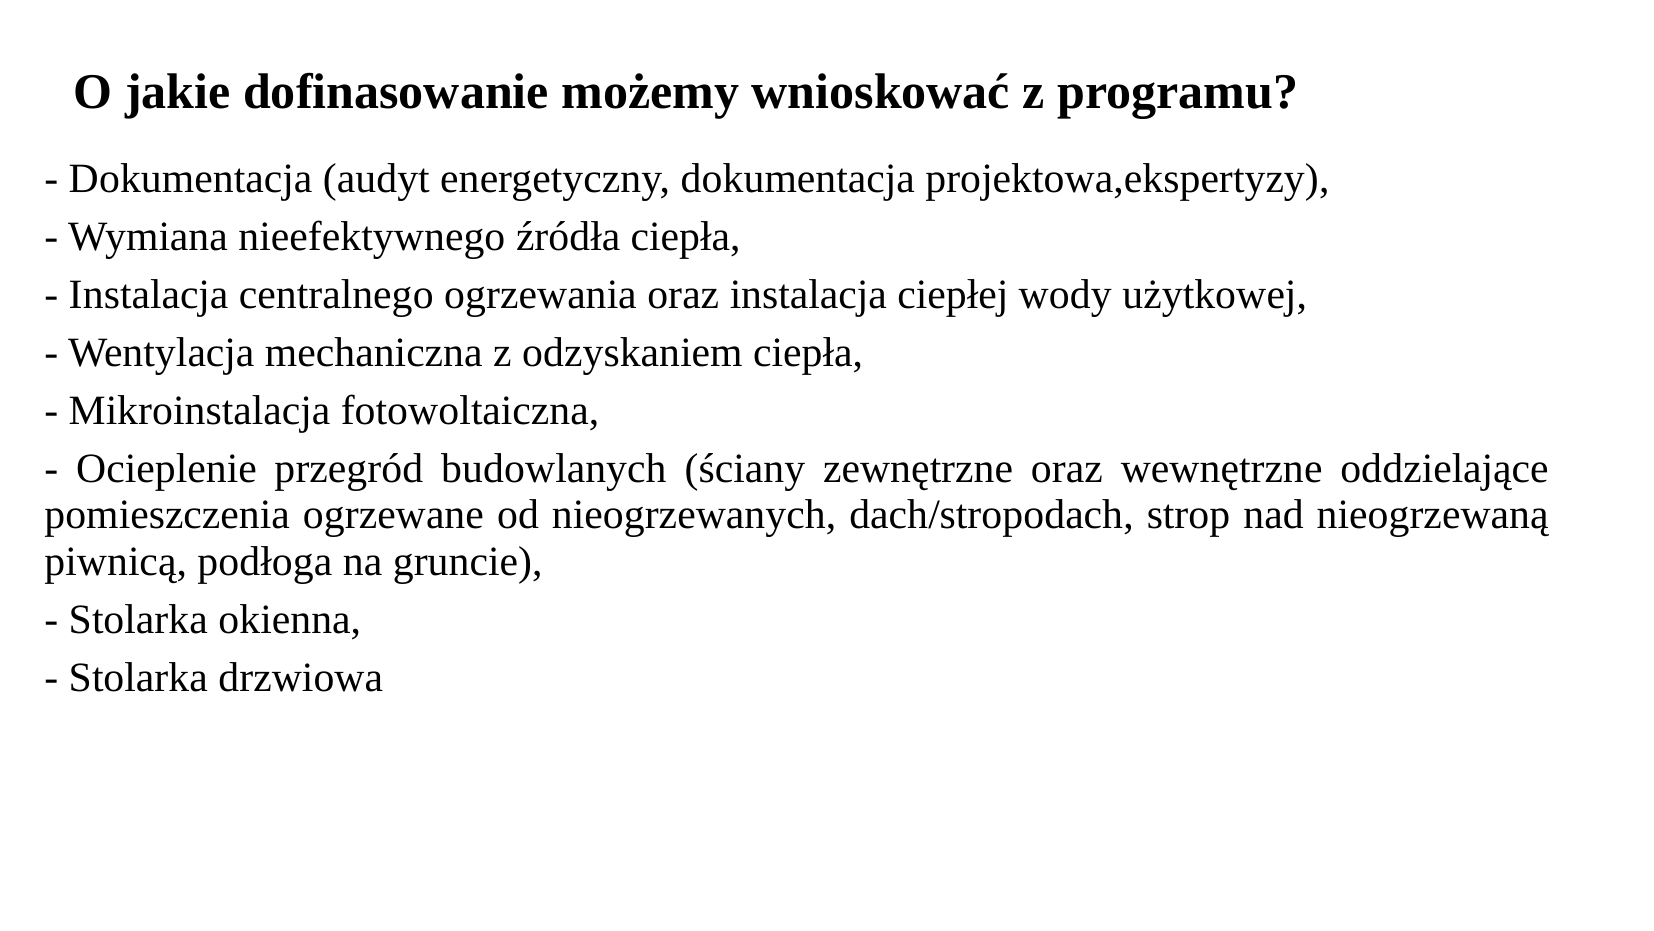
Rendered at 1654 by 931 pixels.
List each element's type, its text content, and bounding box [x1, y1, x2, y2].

text_box - Dokumentacja (audyt energetyczny, dokumentacja projektowa,ekspertyzy), - Wymiana nieefektywnego źródła ciepła, - Instalacja centralnego ogrzewania oraz instalacja ciepłej wody użytkowej, - Wentylacja mechaniczna z odzyskaniem ciepła, - Mikroinstalacja fotowoltaiczna, - Ocieplenie przegród budowlanych (ściany zewnętrzne oraz wewnętrzne oddzielające pomieszczenia ogrzewane od nieogrzewanych, dach/stropodach, strop nad nieogrzewaną piwnicą, podłoga na gruncie), - Stolarka okienna, - Stolarka drzwiowa [29, 147, 1565, 708]
text_box O jakie dofinasowanie możemy wnioskować z programu? [59, 56, 1506, 147]
